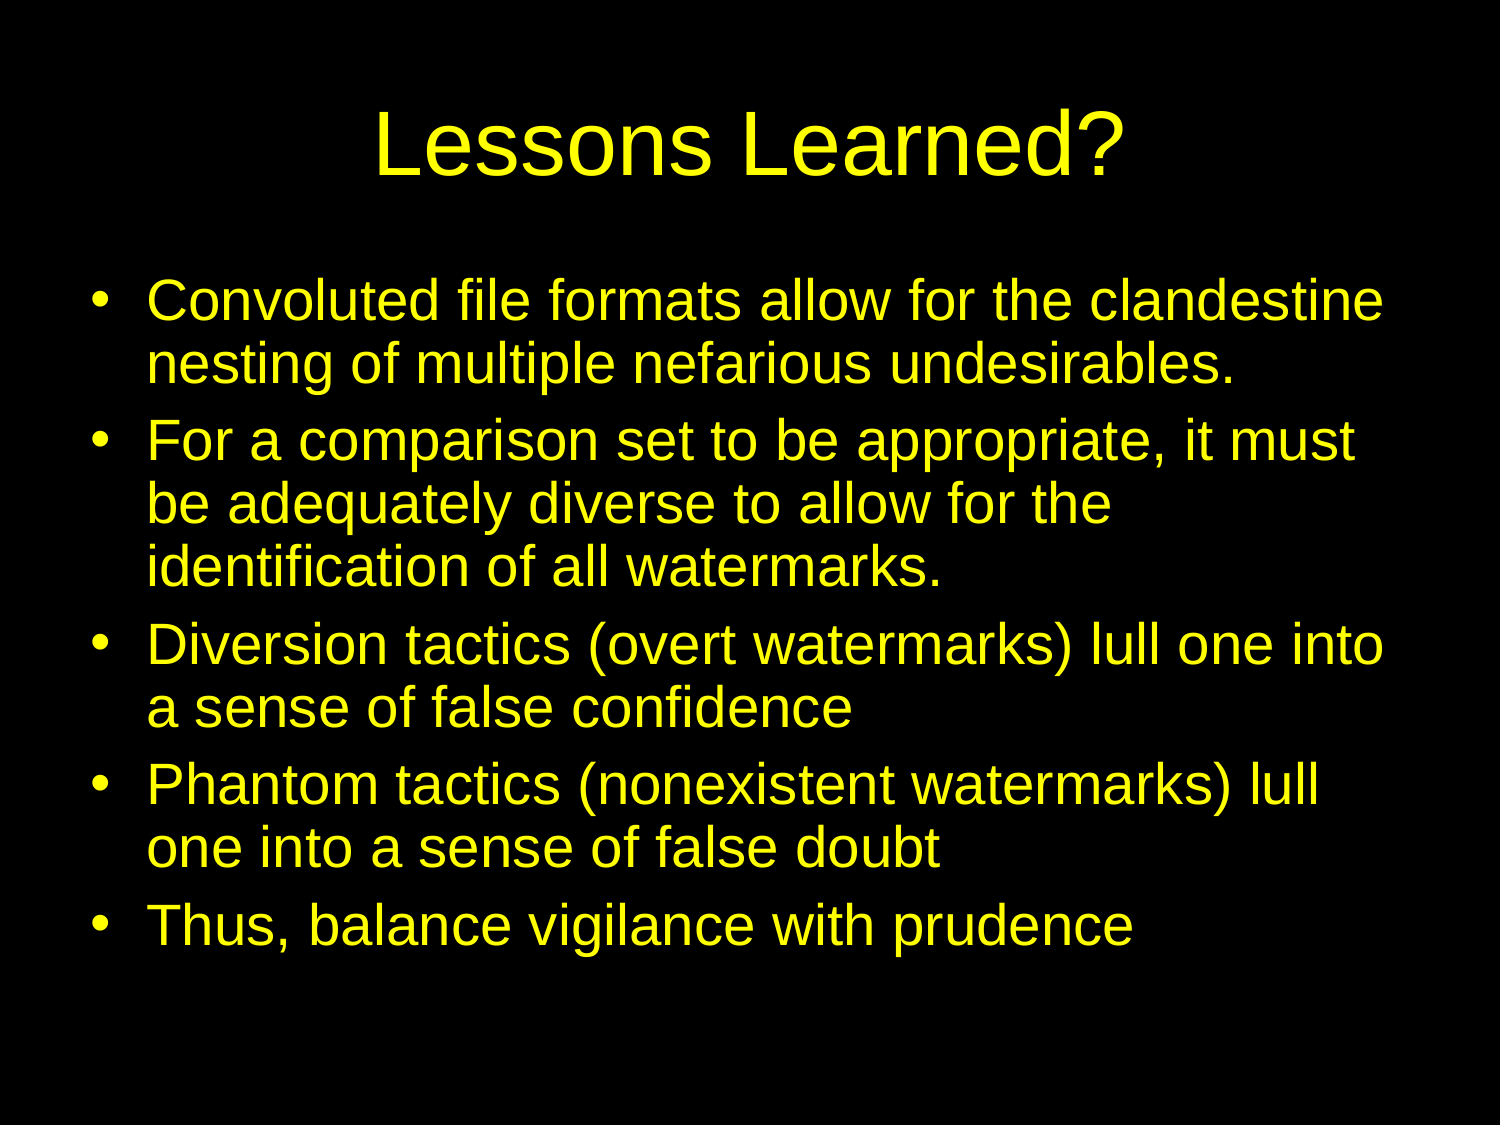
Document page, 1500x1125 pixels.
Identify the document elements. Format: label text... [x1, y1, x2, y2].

list Convoluted file formats allow for the clandestine nesting of multiple nefarious undesirables. For a comparison set to be appropriate, it must be adequately diverse to allow for the identification of all watermarks. Diversion tactics (overt watermarks) lull one into a sense of false confidence Phantom tactics (nonexistent watermarks) lull one into a sense of false doubt Thus, balance vigilance with prudence [75, 262, 1426, 1006]
title Lessons Learned? [75, 45, 1426, 233]
